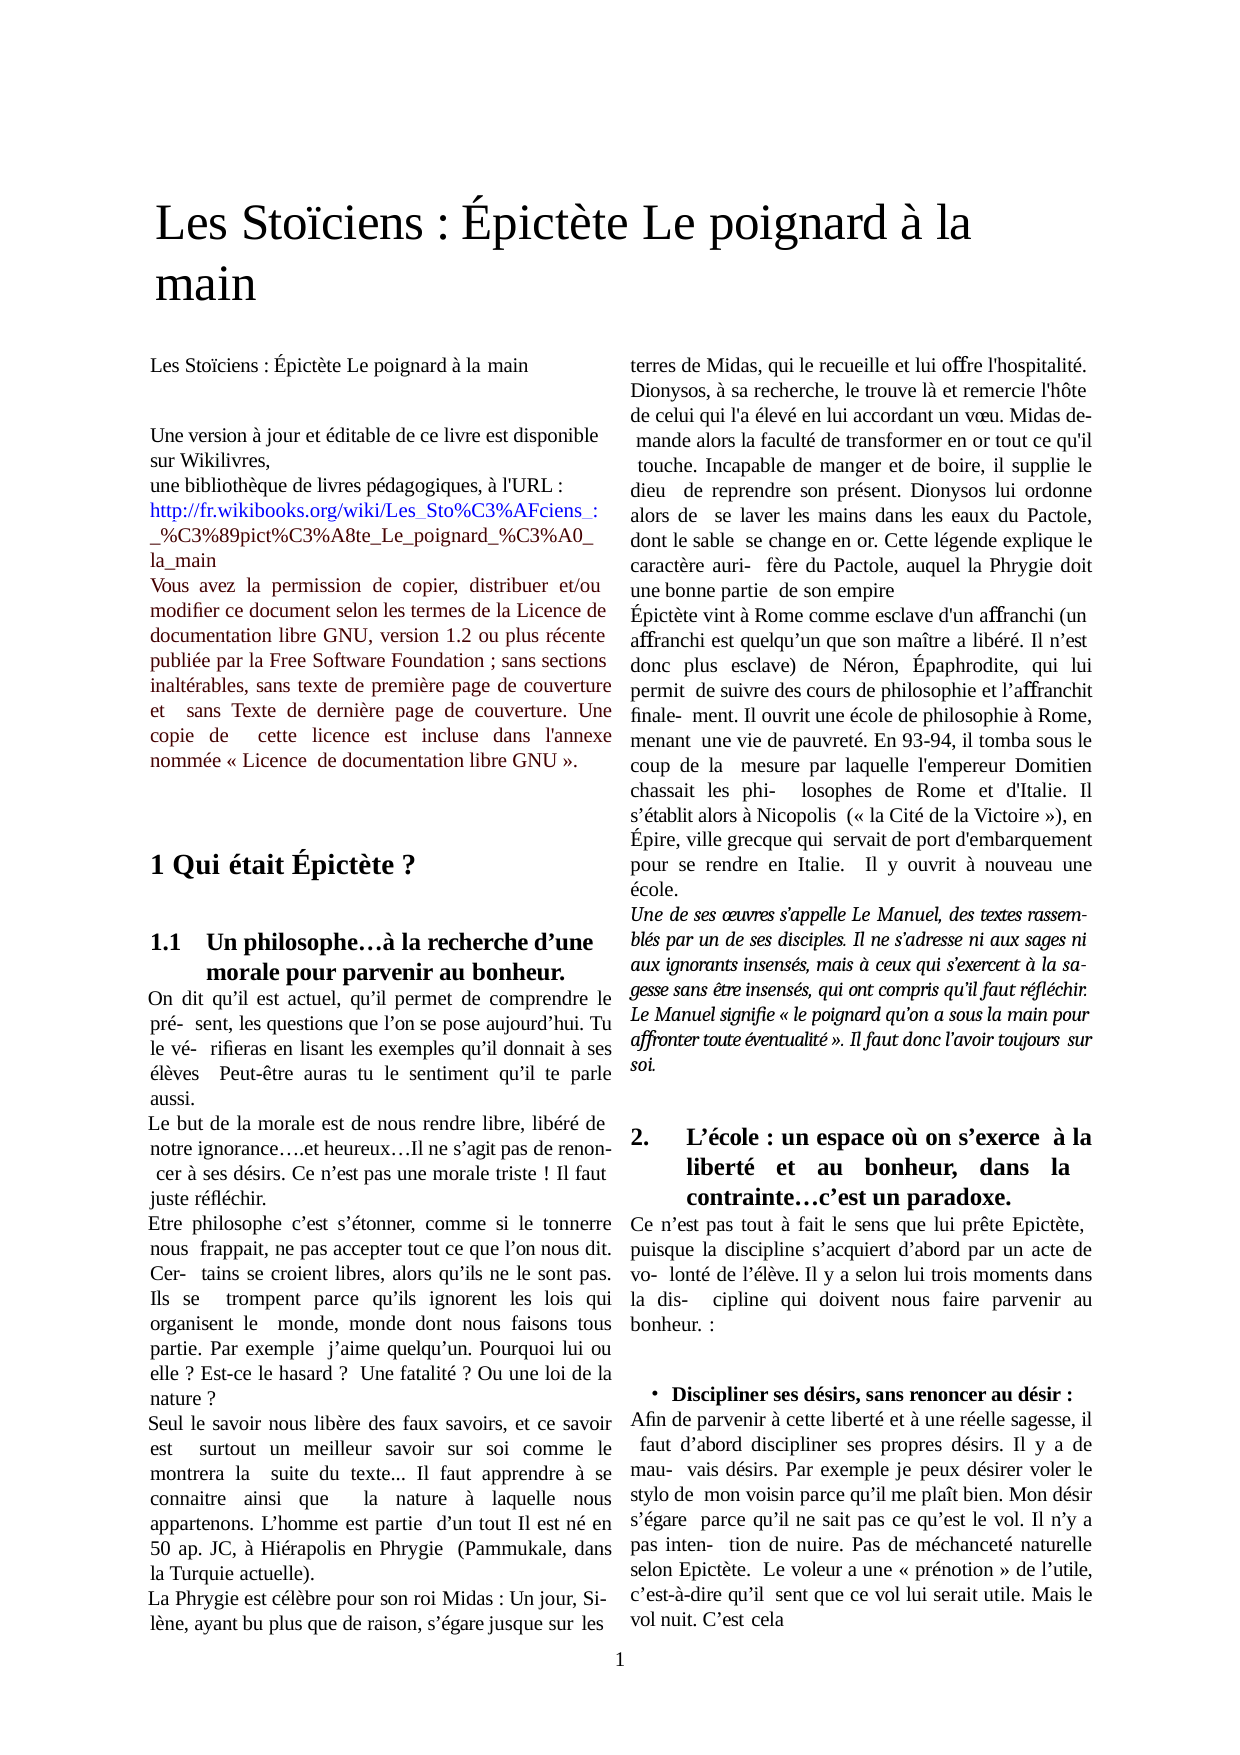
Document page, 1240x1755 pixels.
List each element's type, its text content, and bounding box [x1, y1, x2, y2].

text_box Les Stoïciens : Épictète Le poignard à la main [152, 185, 1088, 482]
text_box Les Stoïciens : Épictète Le poignard à la main Une version à jour et éditable de ce livre est disponible sur Wikilivres, une bibliothèque de livres pédagogiques, à l'URL : http://fr.wikibooks.org/wiki/Les_Sto%C3%AFciens_: _%C3%89pict%C3%A8te_Le_poignard_%C3%A0_ la_main Vous avez la permission de copier, distribuer et/ou modiﬁer ce document selon les termes de la Licence de documentation libre GNU, version 1.2 ou plus récente publiée par la Free Software Foundation ; sans sections inaltérables, sans texte de première page de couverture et sans Texte de dernière page de couverture. Une copie de cette licence est incluse dans l'annexe nommée « Licence de documentation libre GNU ». [147, 349, 612, 774]
text_box terres de Midas, qui le recueille et lui oﬀre l'hospitalité. Dionysos, à sa recherche, le trouve là et remercie l'hôte de celui qui l'a élevé en lui accordant un vœu. Midas de- mande alors la faculté de transformer en or tout ce qu'il touche. Incapable de manger et de boire, il supplie le dieu de reprendre son présent. Dionysos lui ordonne alors de se laver les mains dans les eaux du Pactole, dont le sable se change en or. Cette légende explique le caractère auri- fère du Pactole, auquel la Phrygie doit une bonne partie de son empire Épictète vint à Rome comme esclave d'un aﬀranchi (un aﬀranchi est quelqu’un que son maître a libéré. Il n’est donc plus esclave) de Néron, Épaphrodite, qui lui permit de suivre des cours de philosophie et l’aﬀranchit ﬁnale- ment. Il ouvrit une école de philosophie à Rome, menant une vie de pauvreté. En 93-94, il tomba sous le coup de la mesure par laquelle l'empereur Domitien chassait les phi- losophes de Rome et d'Italie. Il s’établit alors à Nicopolis (« la Cité de la Victoire »), en Épire, ville grecque qui servait de port d'embarquement pour se rendre en Italie. Il y ouvrit à nouveau une école. Une de ses œuvres s’appelle Le Manuel, des textes rassem- blés par un de ses disciples. Il ne s’adresse ni aux sages ni aux ignorants insensés, mais à ceux qui s’exercent à la sa- gesse sans être insensés, qui ont compris qu’il faut réﬂéchir. Le Manuel signiﬁe « le poignard qu’on a sous la main pour aﬀronter toute éventualité ». Il faut donc l’avoir toujours sur soi. L’école : un espace où on s’exerce à la liberté et au bonheur, dans la contrainte…c’est un paradoxe. Ce n’est pas tout à fait le sens que lui prête Epictète, puisque la discipline s’acquiert d’abord par un acte de vo- lonté de l’élève. Il y a selon lui trois moments dans la dis- cipline qui doivent nous faire parvenir au bonheur. : Discipliner ses désirs, sans renoncer au désir : Aﬁn de parvenir à cette liberté et à une réelle sagesse, il faut d’abord discipliner ses propres désirs. Il y a de mau- vais désirs. Par exemple je peux désirer voler le stylo de mon voisin parce qu’il me plaît bien. Mon désir s’égare parce qu’il ne sait pas ce qu’est le vol. Il n’y a pas inten- tion de nuire. Pas de méchanceté naturelle selon Epictète. Le voleur a une « prénotion » de l’utile, c’est-à-dire qu’il sent que ce vol lui serait utile. Mais le vol nuit. C’est cela [628, 349, 1093, 1664]
text_box 1 [612, 1643, 628, 1671]
text_box 1 Qui était Épictète ? 1.1 Un philosophe…à la recherche d’une morale pour parvenir au bonheur. On dit qu’il est actuel, qu’il permet de comprendre le pré- sent, les questions que l’on se pose aujourd’hui. Tu le vé- riﬁeras en lisant les exemples qu’il donnait à ses élèves Peut-être auras tu le sentiment qu’il te parle aussi. Le but de la morale est de nous rendre libre, libéré de notre ignorance….et heureux…Il ne s’agit pas de renon- cer à ses désirs. Ce n’est pas une morale triste ! Il faut juste réﬂéchir. Etre philosophe c’est s’étonner, comme si le tonnerre nous frappait, ne pas accepter tout ce que l’on nous dit. Cer- tains se croient libres, alors qu’ils ne le sont pas. Ils se trompent parce qu’ils ignorent les lois qui organisent le monde, monde dont nous faisons tous partie. Par exemple j’aime quelqu’un. Pourquoi lui ou elle ? Est-ce le hasard ? Une fatalité ? Ou une loi de la nature ? Seul le savoir nous libère des faux savoirs, et ce savoir est surtout un meilleur savoir sur soi comme le montrera la suite du texte... Il faut apprendre à se connaitre ainsi que la nature à laquelle nous appartenons. L’homme est partie d’un tout Il est né en 50 ap. JC, à Hiérapolis en Phrygie (Pammukale, dans la Turquie actuelle). La Phrygie est célèbre pour son roi Midas : Un jour, Si- lène, ayant bu plus que de raison, s’égare jusque sur les [147, 842, 612, 1661]
